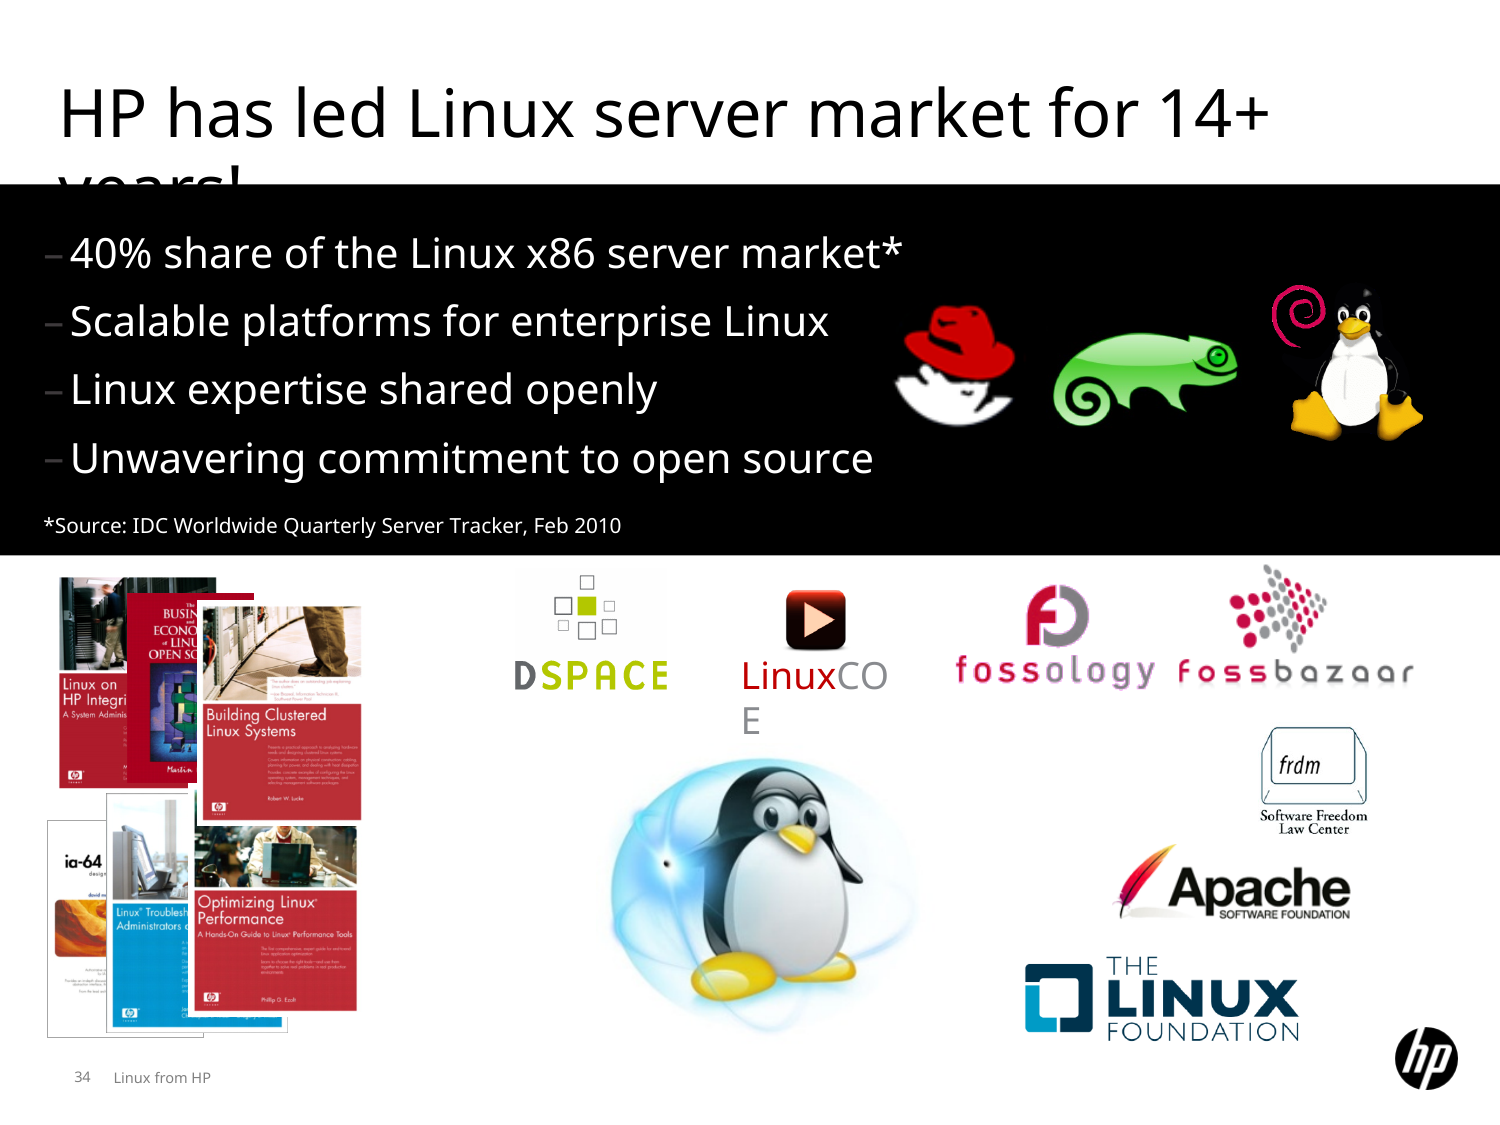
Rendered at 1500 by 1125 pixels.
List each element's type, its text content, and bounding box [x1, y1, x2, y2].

picture [860, 282, 1242, 443]
picture [1111, 710, 1387, 937]
picture [515, 568, 667, 690]
picture [1009, 939, 1324, 1061]
picture [1272, 282, 1423, 441]
text_box HP has led Linux server market for 14+ years! [43, 68, 1418, 142]
picture [48, 571, 367, 1037]
text_box 40% share of the Linux x86 server market* Scalable platforms for enterprise Linux Linux expertise shared openly Unwavering commitment to open source *Source: IDC Worldwide Quarterly Server Tracker, Feb 2010 [0, 184, 1500, 556]
picture [772, 577, 859, 665]
text_box LinuxCOE [725, 644, 917, 750]
picture [949, 575, 1165, 695]
picture [1393, 1025, 1460, 1092]
picture [596, 743, 937, 1045]
picture [1174, 562, 1419, 695]
